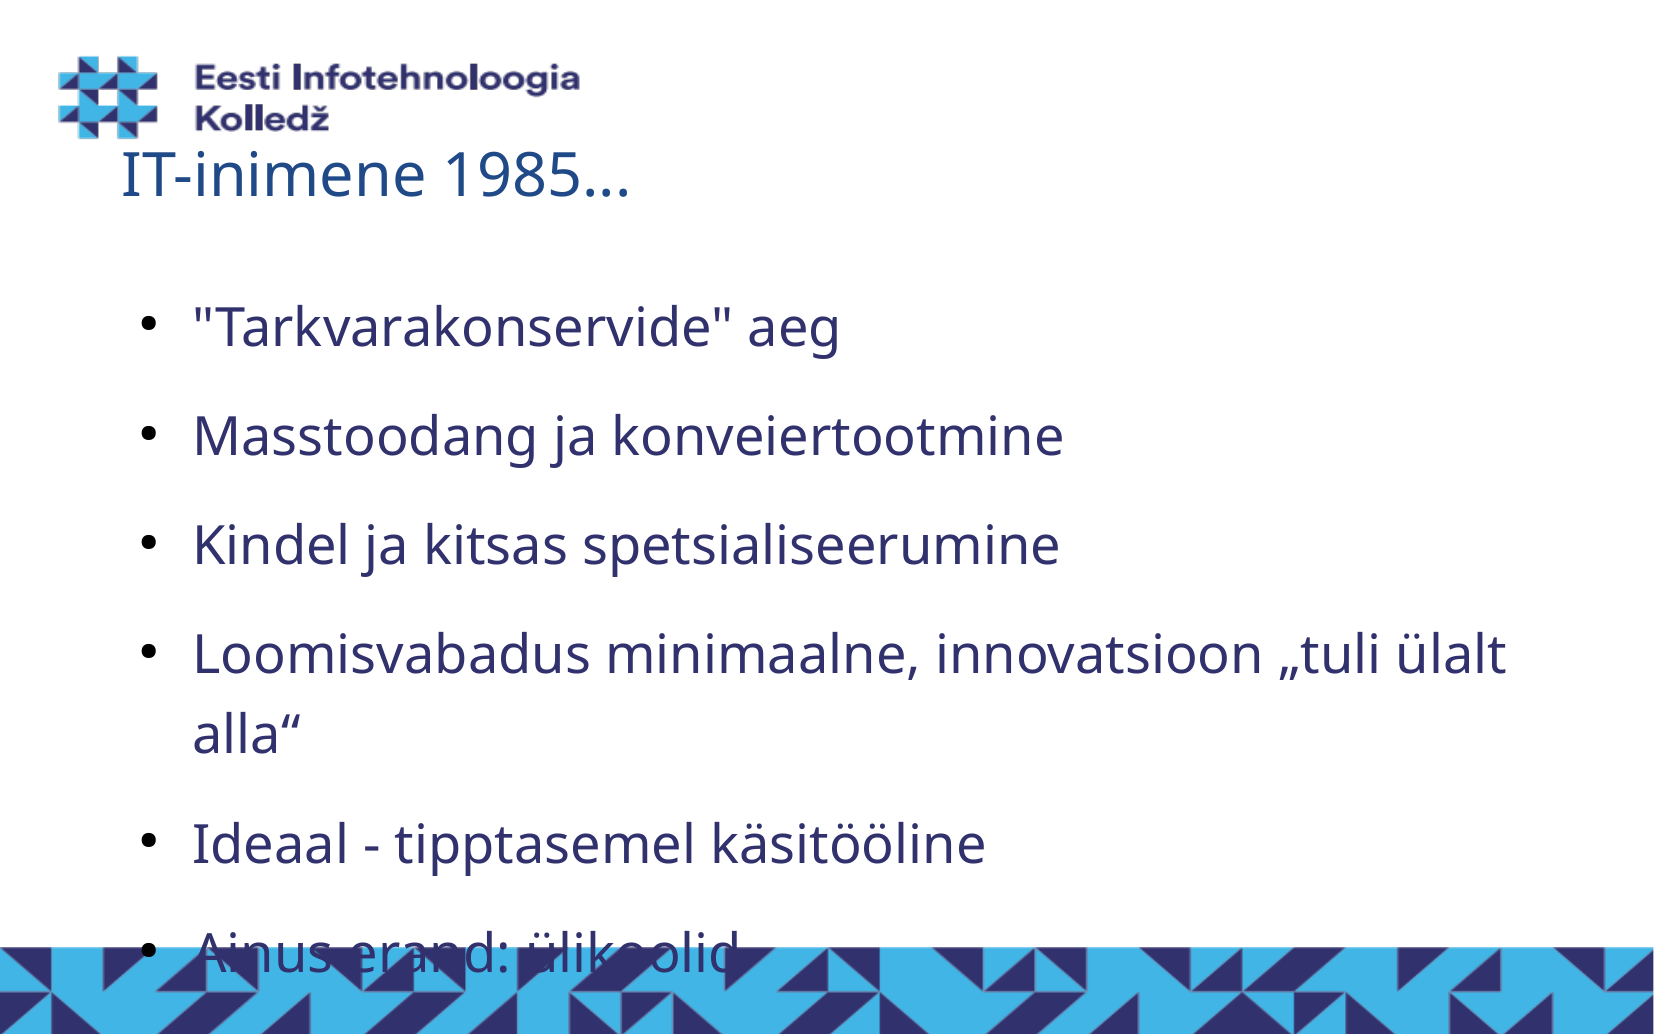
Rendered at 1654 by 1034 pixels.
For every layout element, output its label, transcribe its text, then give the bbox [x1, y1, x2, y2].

list "Tarkvarakonservide" aeg Masstoodang ja konveiertootmine Kindel ja kitsas spetsialiseerumine Loomisvabadus minimaalne, innovatsioon „tuli ülalt alla“ Ideaal - tipptasemel käsitööline Ainus erand: ülikoolid [121, 287, 1534, 939]
title IT-inimene 1985... [121, 85, 1534, 259]
